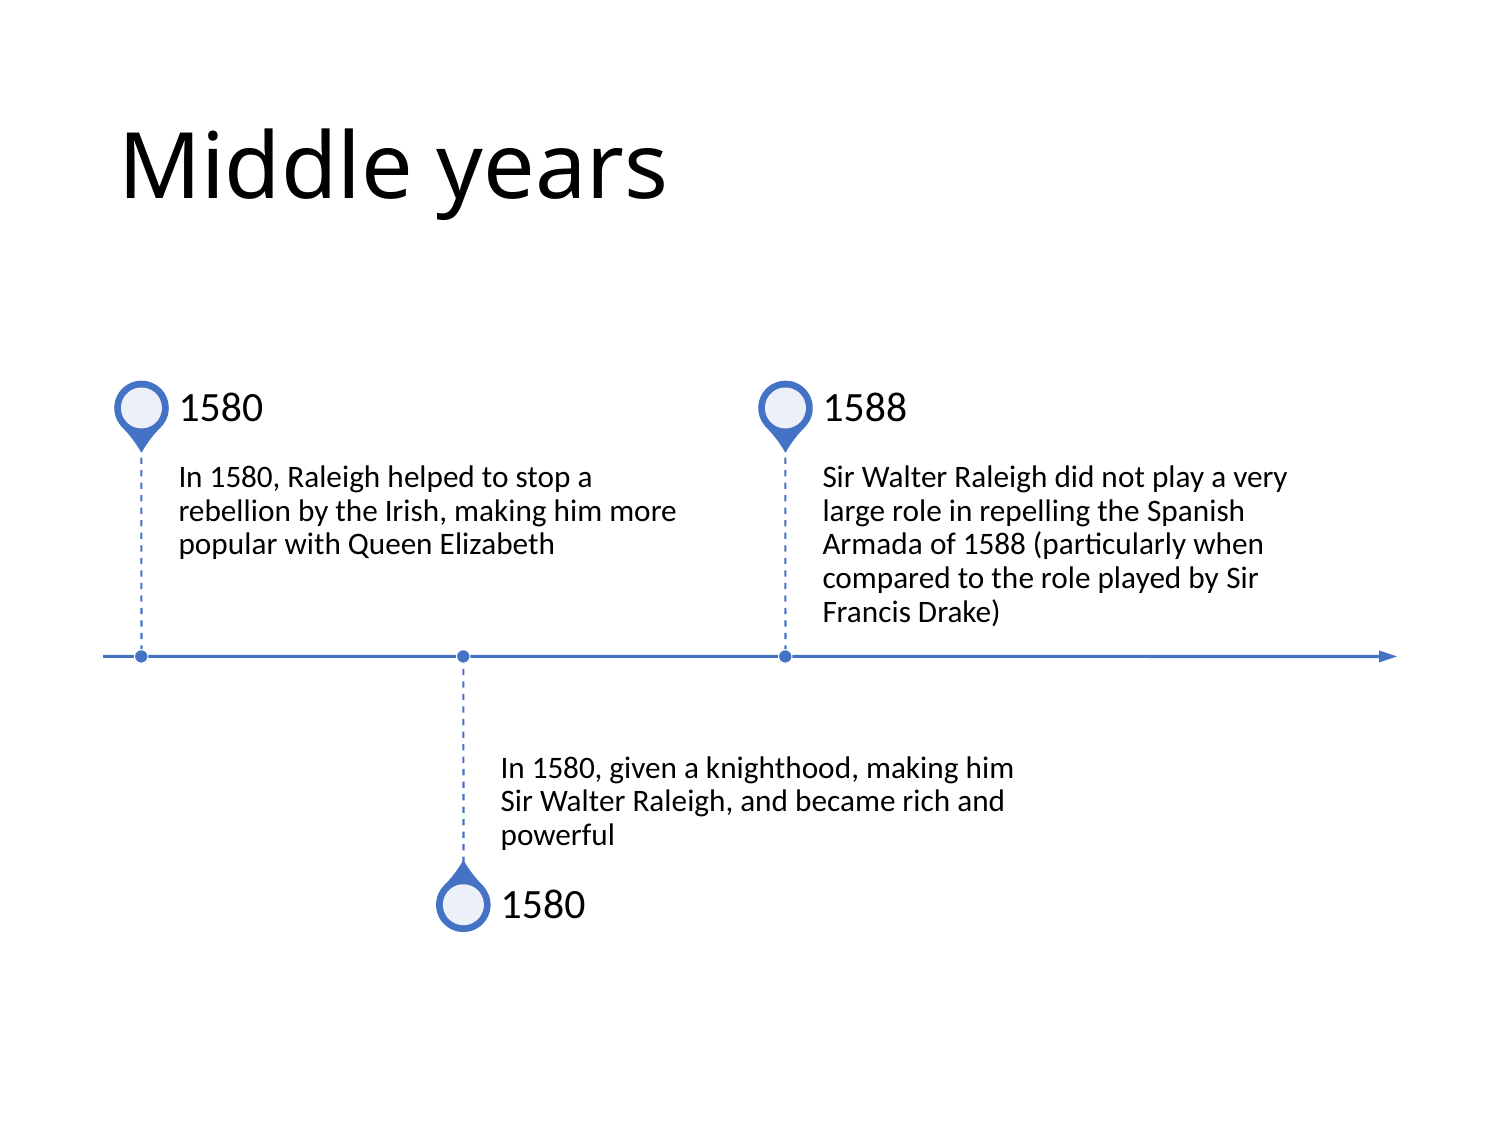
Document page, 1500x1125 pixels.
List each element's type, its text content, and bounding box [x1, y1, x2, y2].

text_box [115, 381, 168, 449]
text_box [437, 863, 490, 932]
text_box In 1580, Raleigh helped to stop a rebellion by the Irish, making him more popular with Queen Elizabeth [178, 446, 716, 657]
title Middle years [103, 59, 1397, 278]
text_box 1588 [822, 370, 1360, 446]
text_box Sir Walter Raleigh did not play a very large role in repelling the Spanish Armada of 1588 (particularly when compared to the role played by Sir Francis Drake) [822, 446, 1360, 657]
text_box [759, 381, 812, 449]
text_box [103, 649, 178, 664]
text_box In 1580, given a knighthood, making him Sir Walter Raleigh, and became rich and powerful [500, 656, 1038, 867]
text_box [456, 649, 470, 664]
text_box [778, 649, 792, 664]
text_box 1580 [178, 370, 716, 446]
text_box 1580 [500, 867, 1038, 942]
